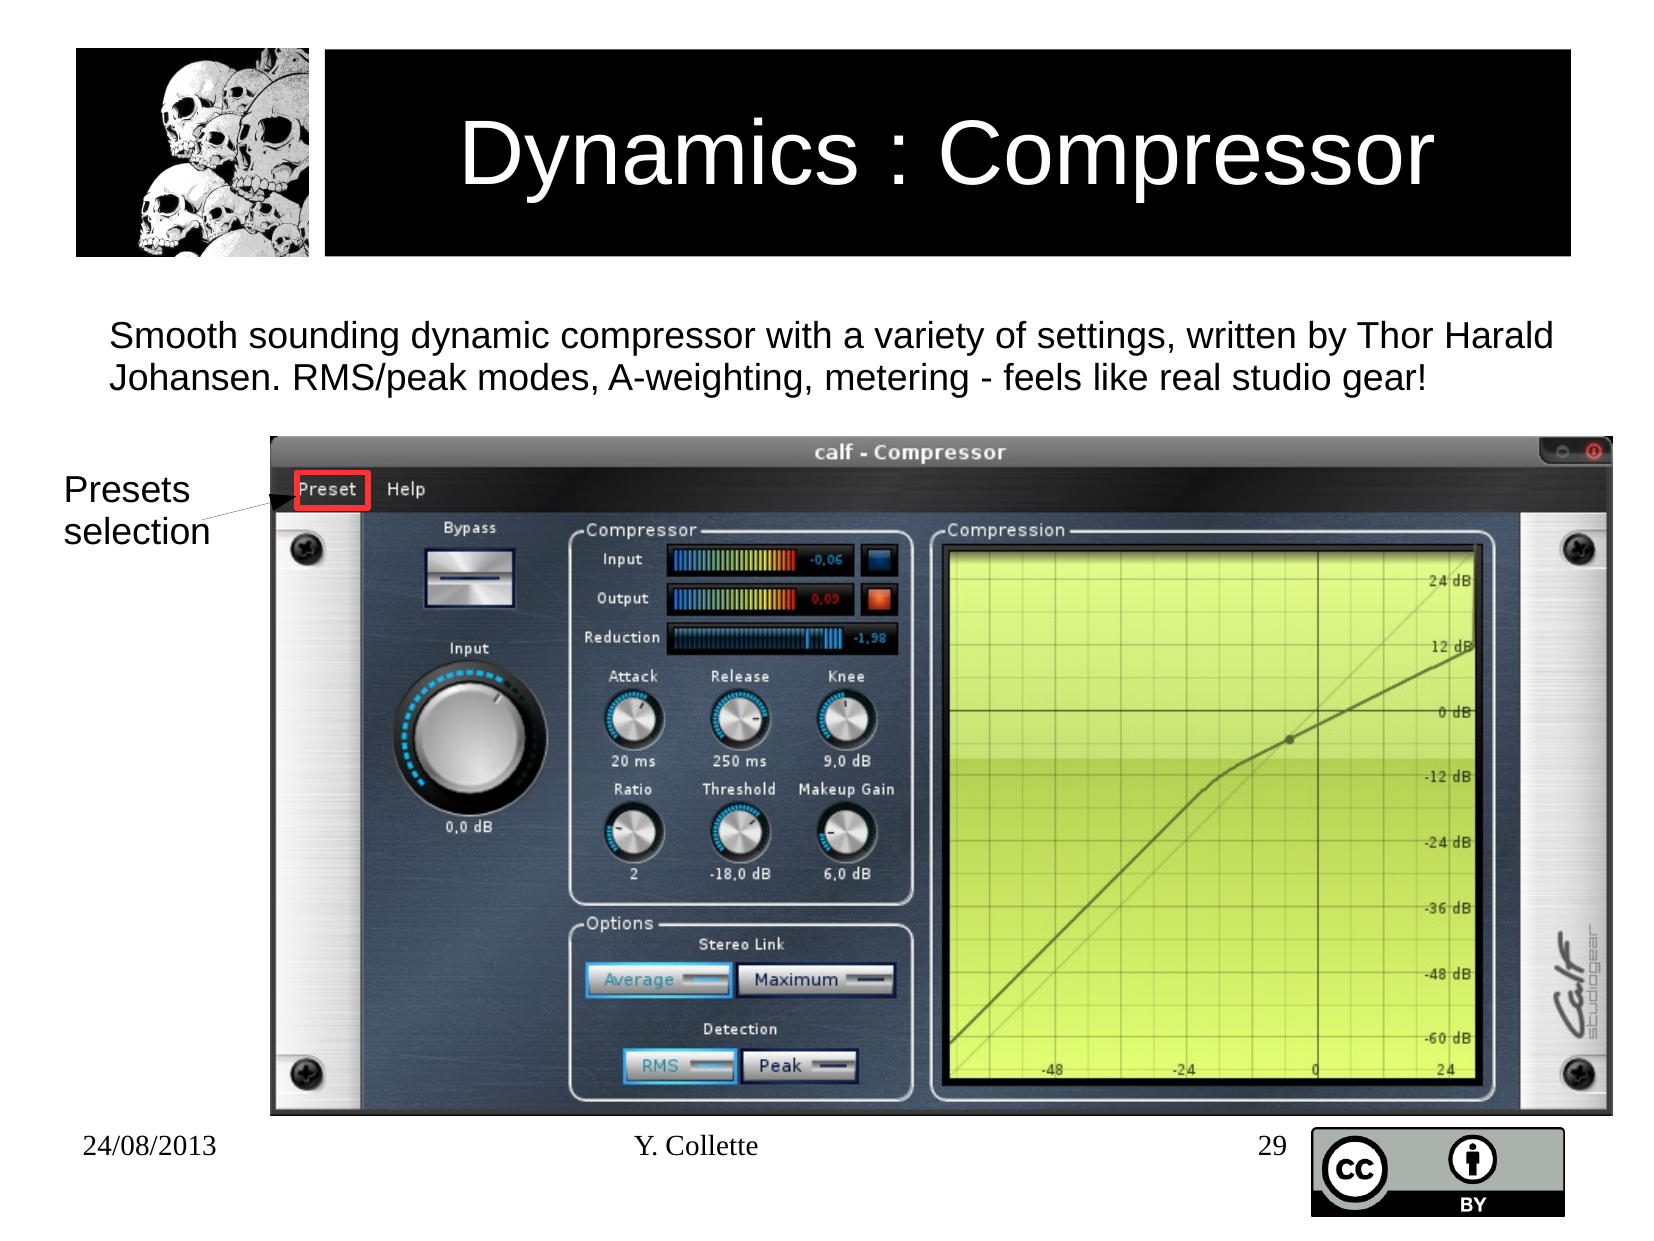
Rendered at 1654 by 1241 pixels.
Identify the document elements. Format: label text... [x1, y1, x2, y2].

title Dynamics : Compressor [324, 49, 1571, 257]
picture [1311, 1127, 1565, 1217]
text_box Smooth sounding dynamic compressor with a variety of settings, written by Thor Harald Johansen. RMS/peak modes, A-weighting, metering - feels like real studio gear! [94, 307, 1571, 406]
text_box Presets selection [48, 460, 238, 560]
picture [300, 475, 365, 505]
picture [270, 436, 1613, 1116]
picture [76, 48, 309, 257]
